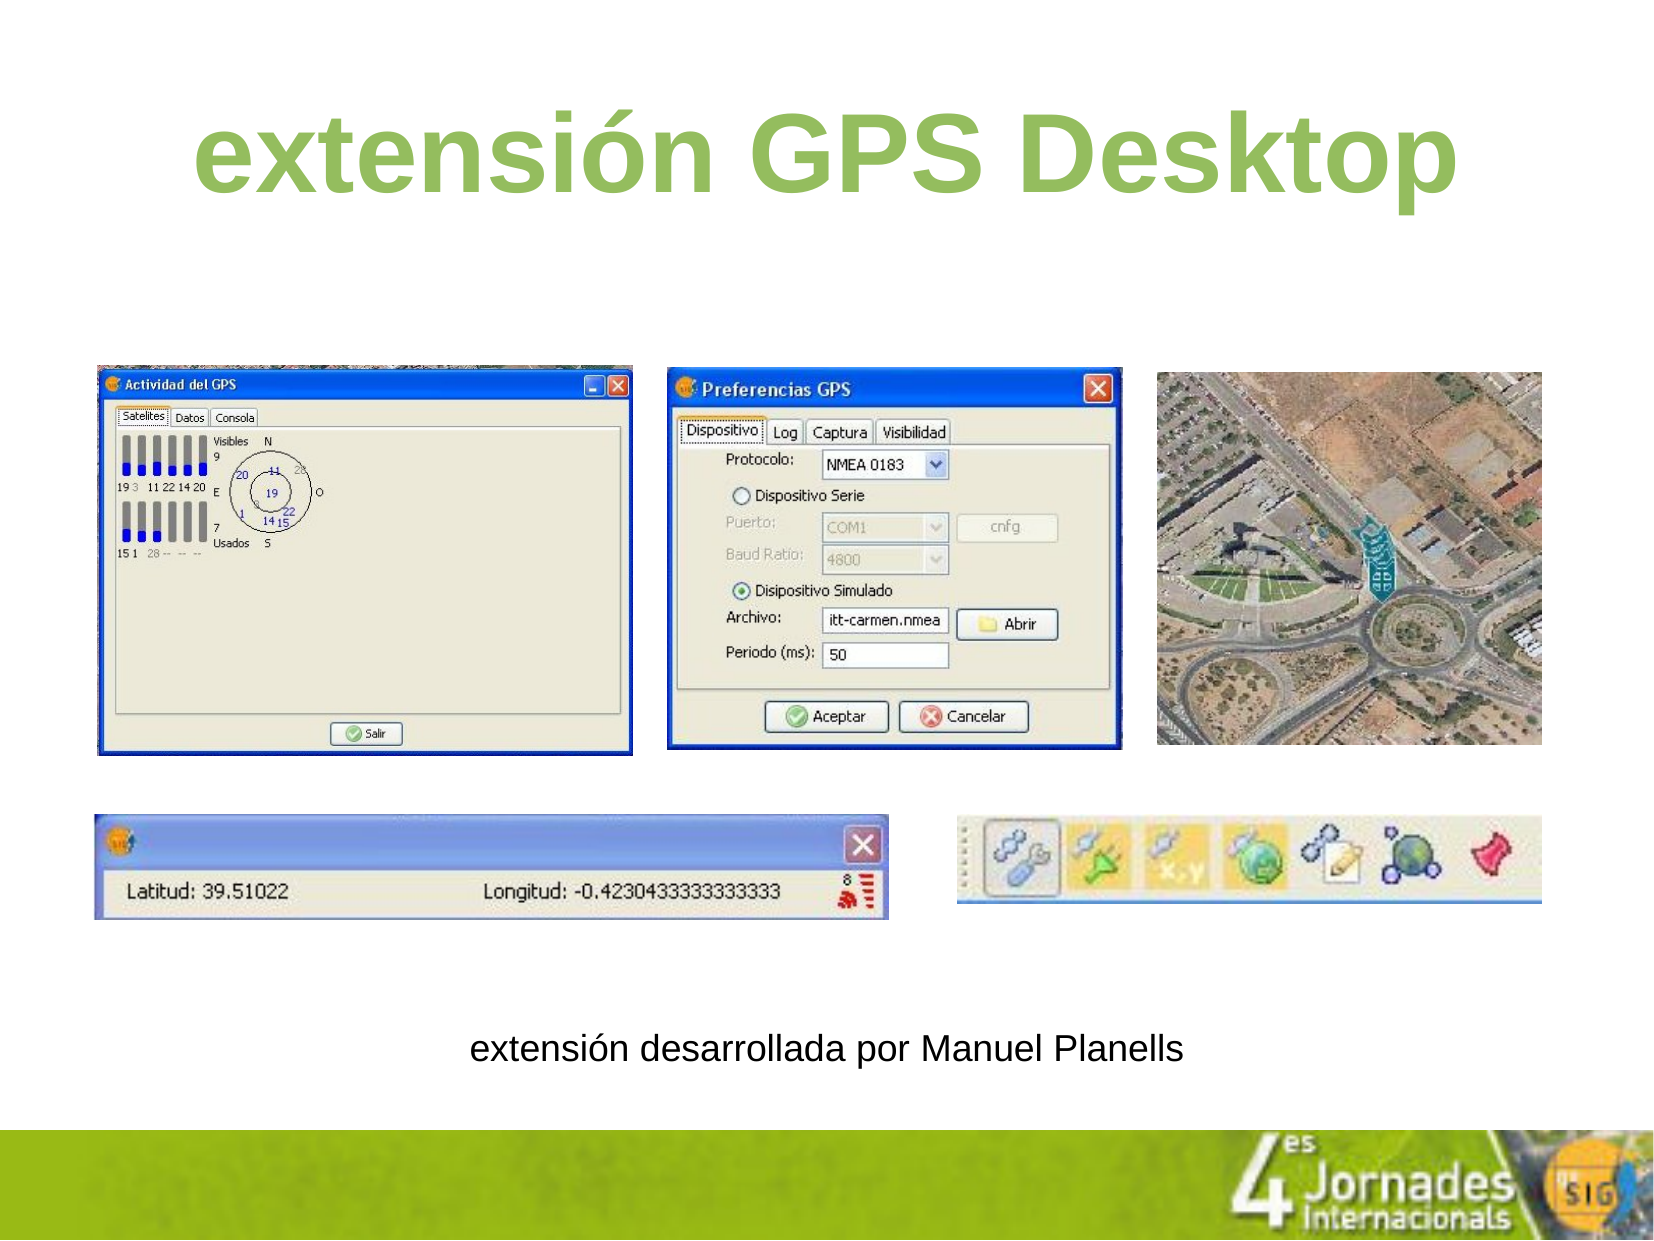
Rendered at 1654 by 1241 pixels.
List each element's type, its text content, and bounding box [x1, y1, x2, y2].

text_box extensión desarrollada por Manuel Planells [454, 1020, 1199, 1091]
picture [957, 814, 1542, 904]
title extensión GPS Desktop [82, 56, 1571, 250]
picture [97, 365, 633, 756]
picture [0, 1130, 1654, 1240]
picture [667, 367, 1123, 751]
picture [1157, 372, 1542, 745]
picture [93, 814, 889, 920]
